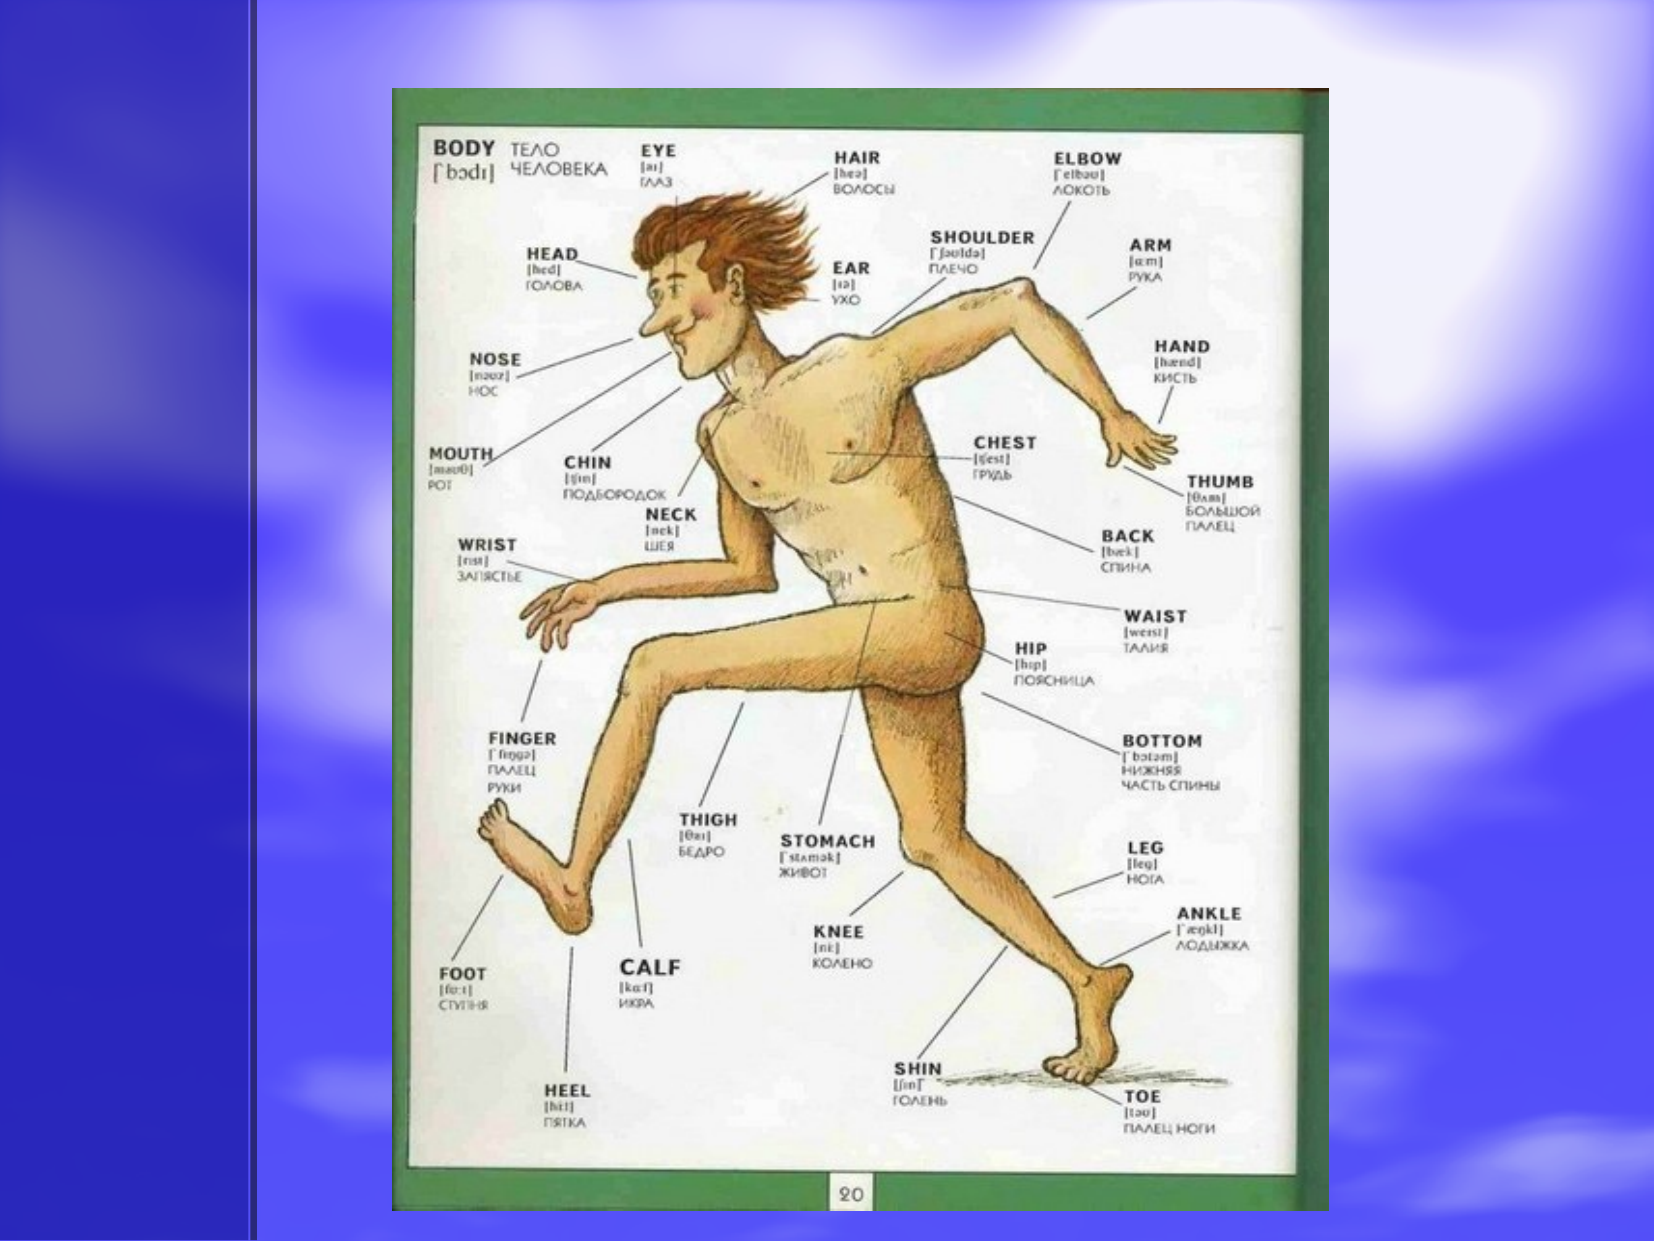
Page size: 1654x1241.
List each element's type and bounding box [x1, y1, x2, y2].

picture [392, 88, 1329, 1211]
